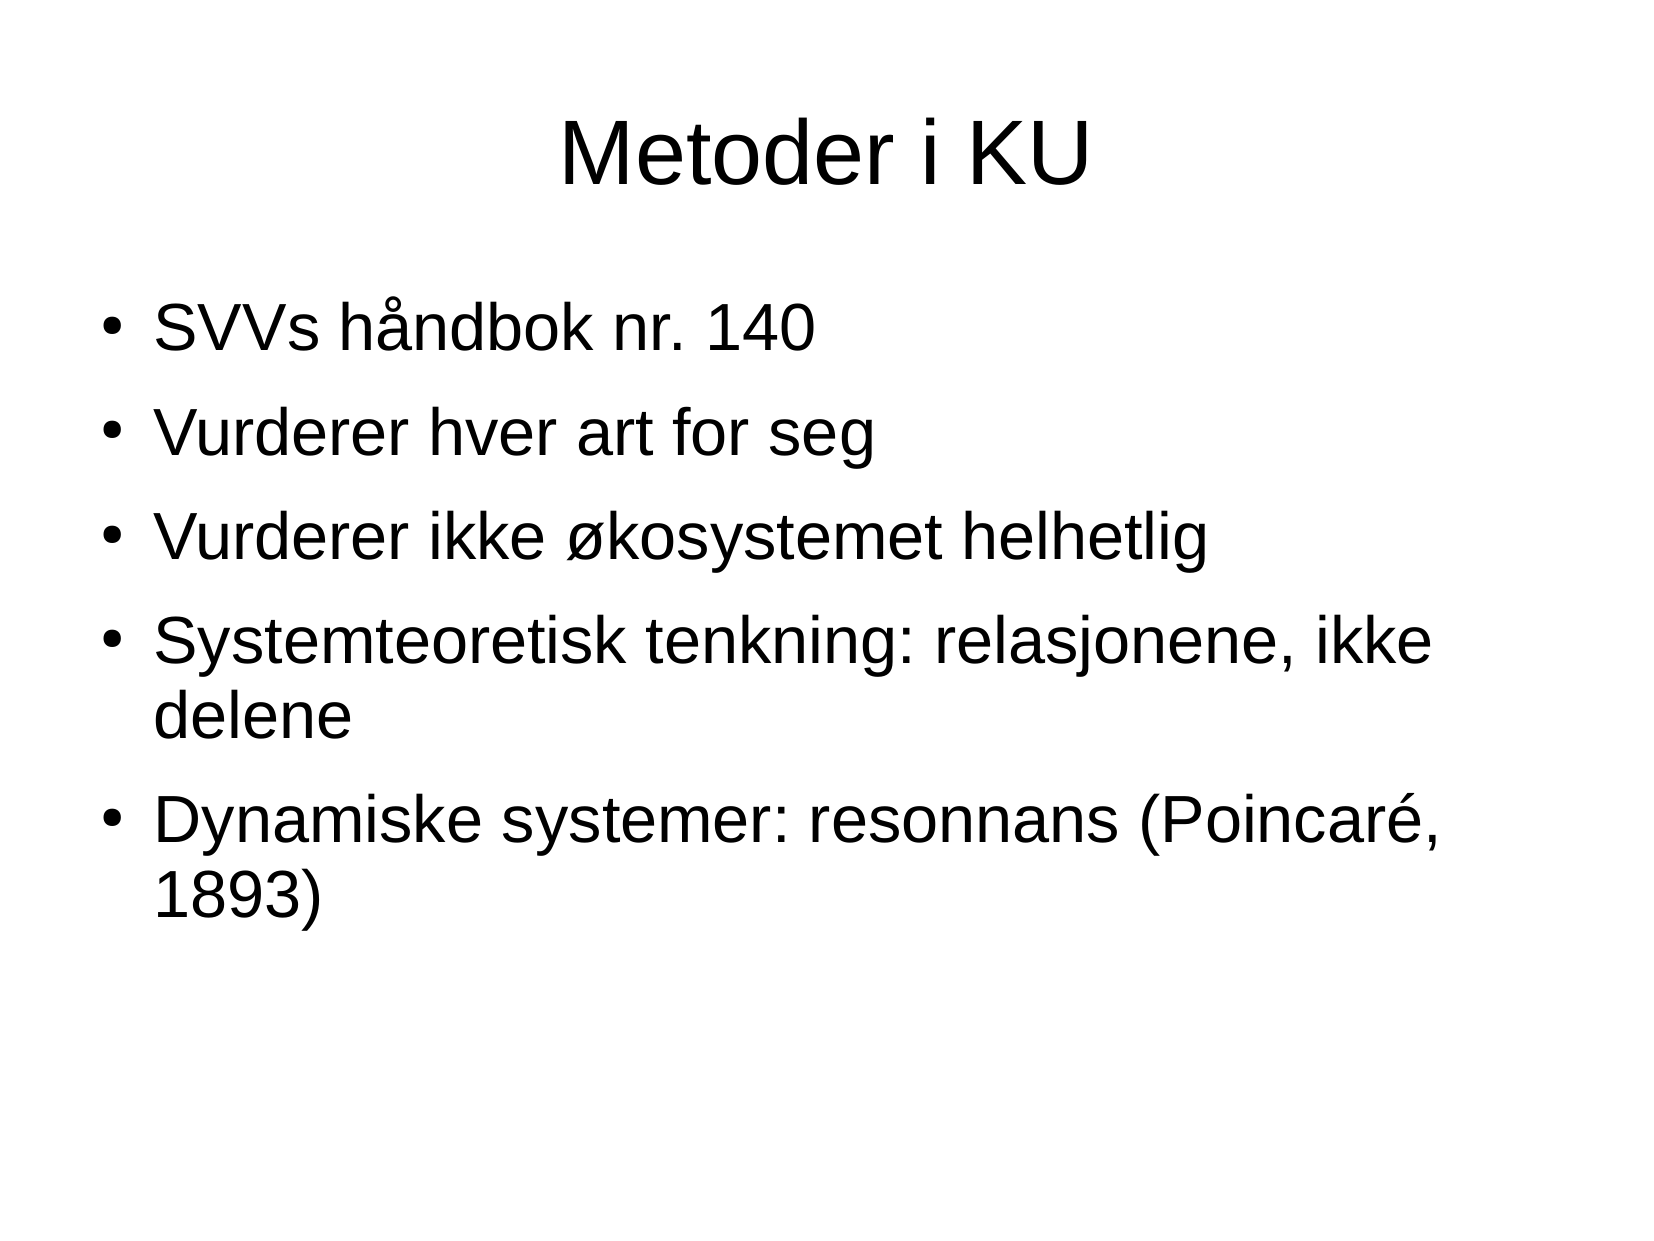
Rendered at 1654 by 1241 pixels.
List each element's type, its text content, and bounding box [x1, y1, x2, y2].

list SVVs håndbok nr. 140 Vurderer hver art for seg Vurderer ikke økosystemet helhetlig Systemteoretisk tenkning: relasjonene, ikke delene Dynamiske systemer: resonnans (Poincaré, 1893) [82, 290, 1571, 1010]
title Metoder i KU [82, 49, 1571, 257]
